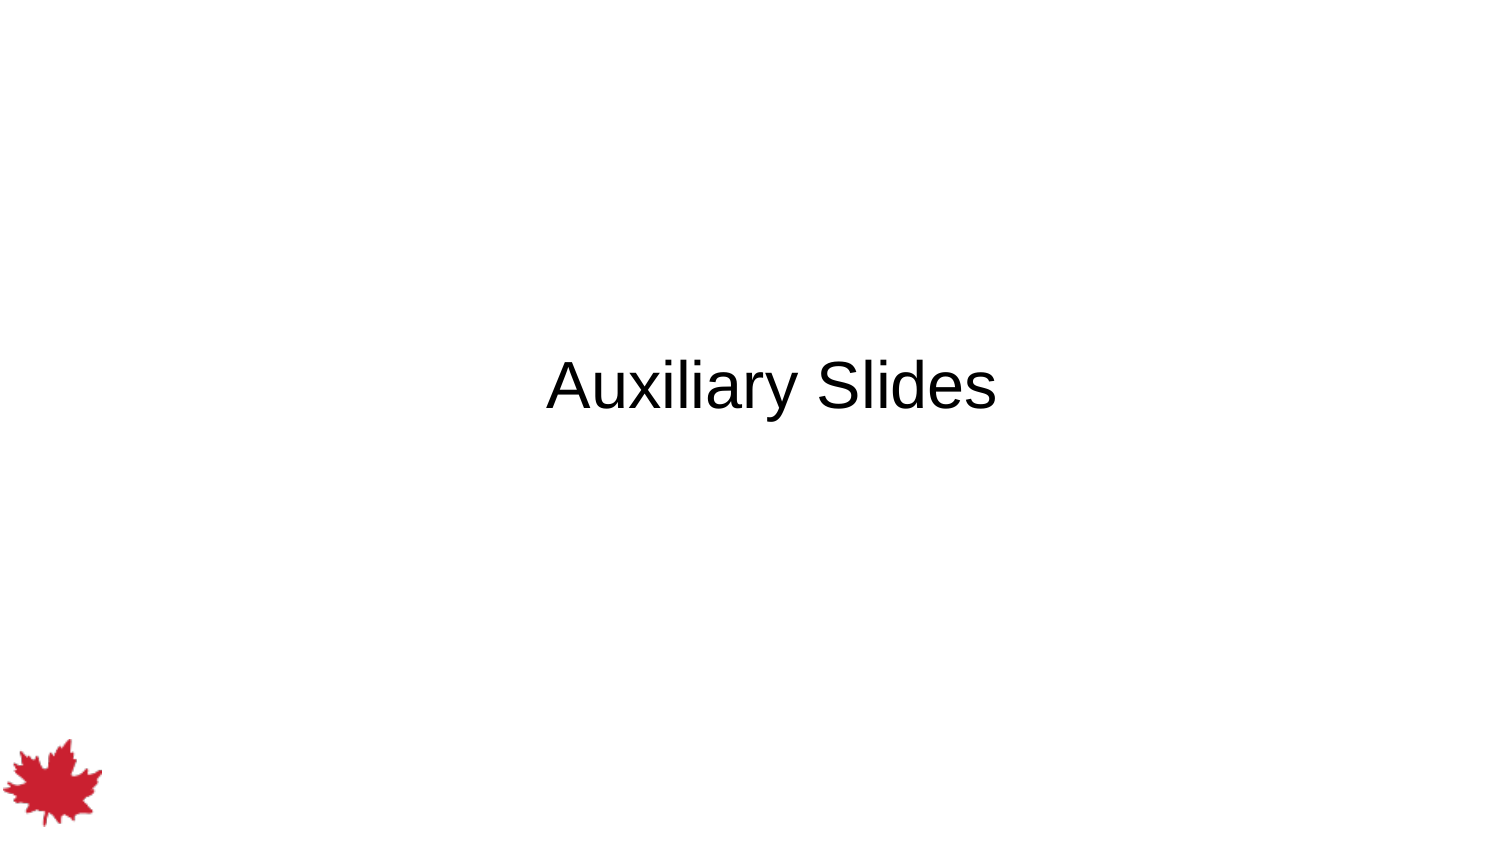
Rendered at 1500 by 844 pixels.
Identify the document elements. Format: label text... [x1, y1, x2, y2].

picture [3, 739, 102, 827]
subtitle Auxiliary Slides [101, 0, 1444, 772]
